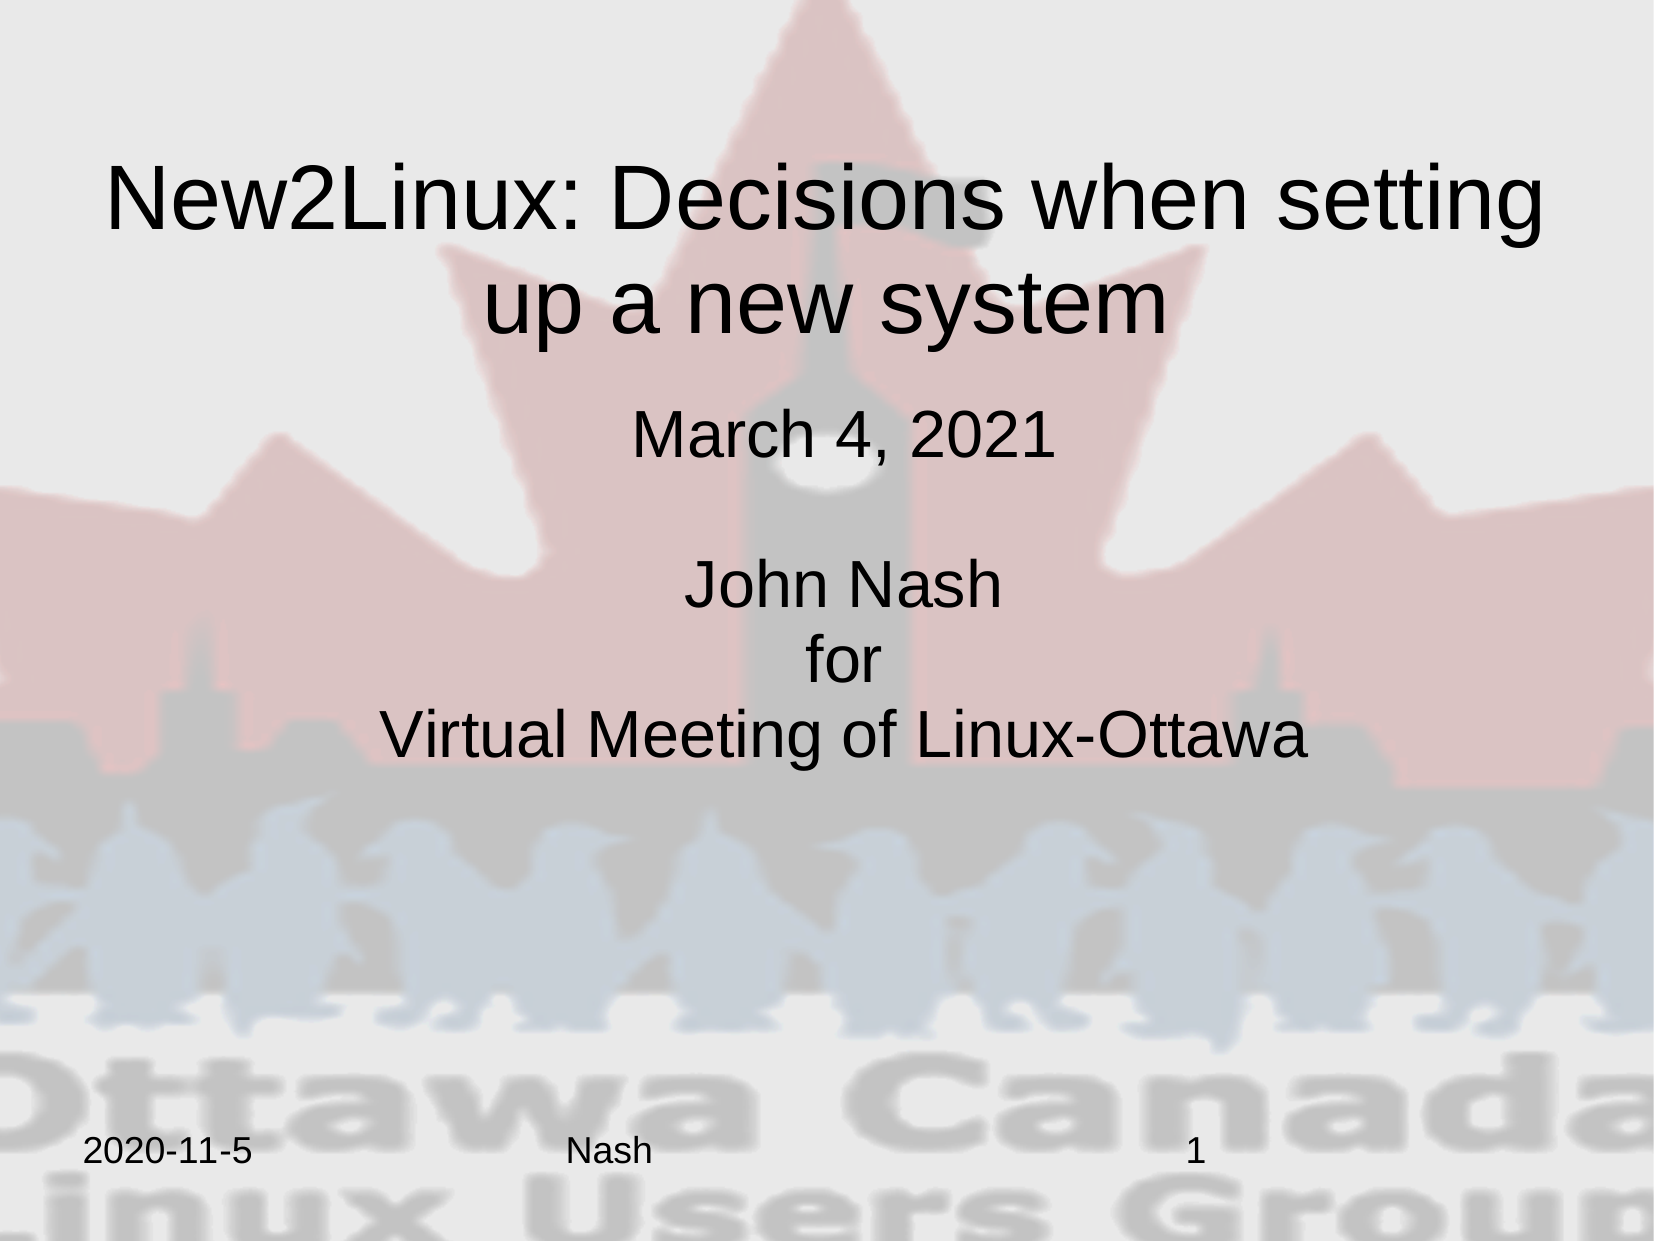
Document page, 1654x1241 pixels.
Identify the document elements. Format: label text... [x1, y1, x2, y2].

picture [0, 0, 1654, 1241]
title New2Linux: Decisions when setting up a new system [82, 144, 1571, 352]
subtitle March 4, 2021 John Nash for Virtual Meeting of Linux-Ottawa [100, 330, 1589, 981]
